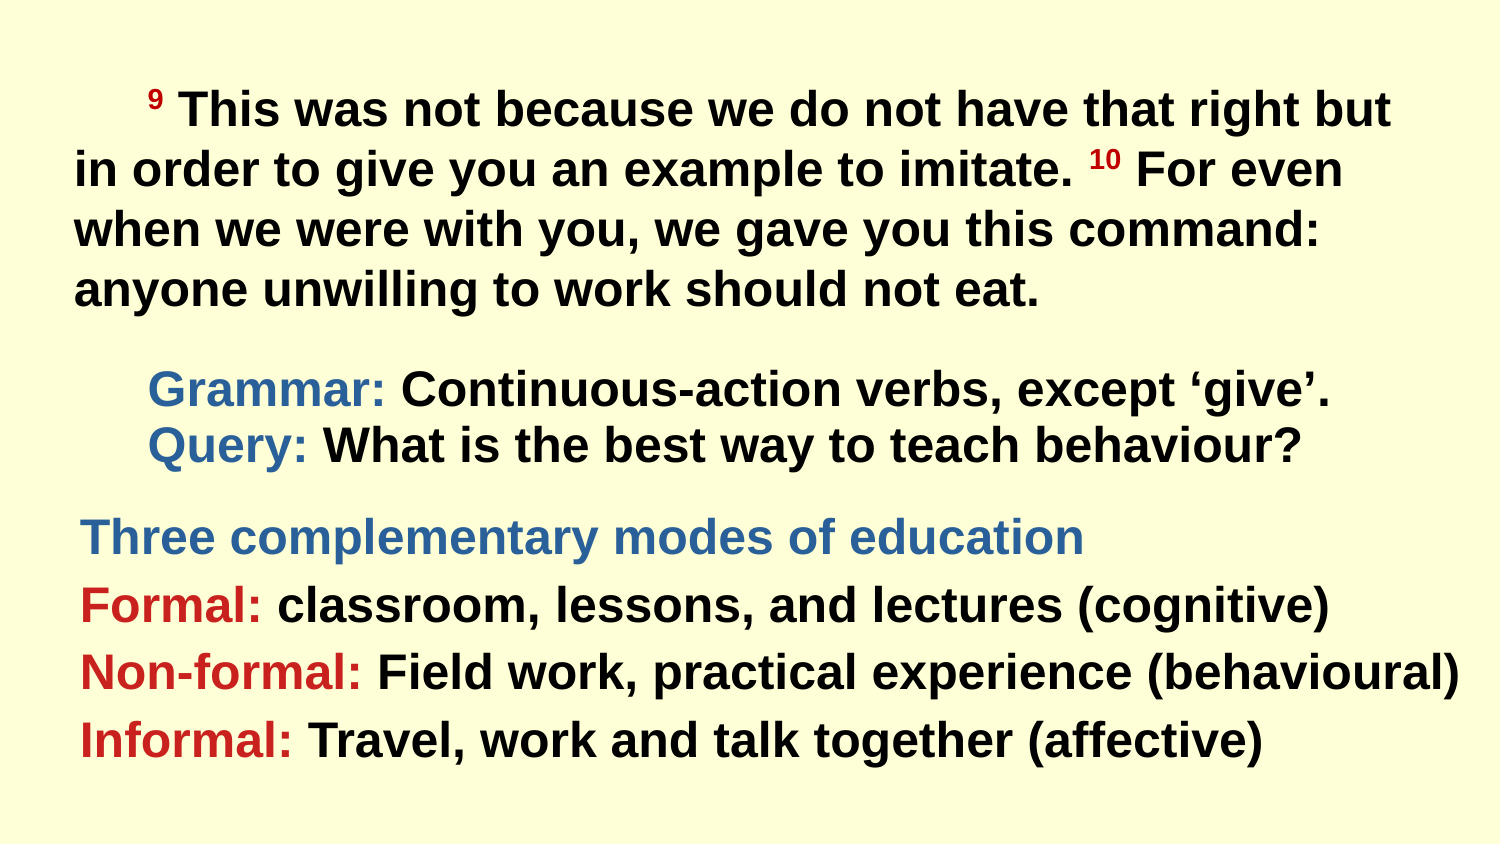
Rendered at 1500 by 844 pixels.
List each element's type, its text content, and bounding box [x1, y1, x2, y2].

text_box Grammar: Continuous-action verbs, except ‘give’. Query: What is the best way to teach behaviour? [59, 354, 1418, 481]
text_box 9 This was not because we do not have that right but in order to give you an example to imitate. 10 For even when we were with you, we gave you this command: anyone unwilling to work should not eat. [59, 69, 1418, 325]
text_box Three complementary modes of education Formal: classroom, lessons, and lectures (cognitive) Non-formal: Field work, practical experience (behavioural) Informal: Travel, work and talk together (affective) [64, 501, 1477, 796]
